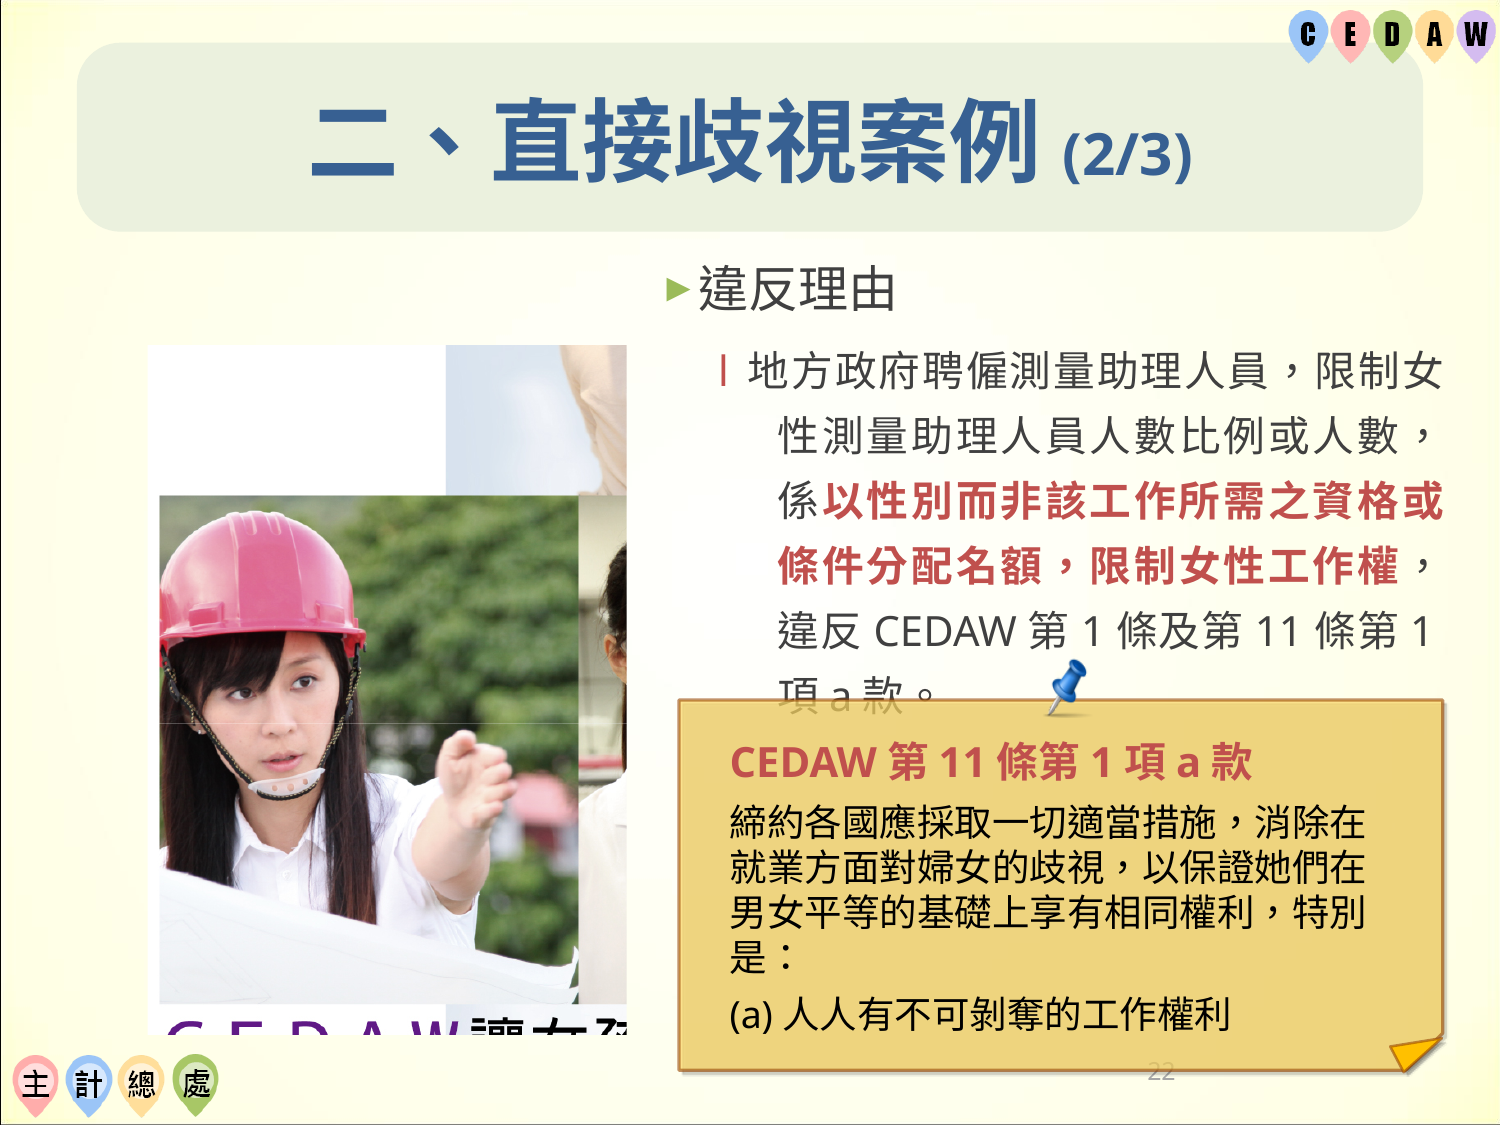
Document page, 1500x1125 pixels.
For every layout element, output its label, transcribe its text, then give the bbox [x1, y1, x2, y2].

picture [147, 345, 627, 1035]
picture [1042, 657, 1095, 718]
text_box [679, 700, 1483, 1103]
text_box CEDAW第11條第1項a款 締約各國應採取一切適當措施，消除在就業方面對婦女的歧視，以保證她們在男女平等的基礎上享有相同權利，特別是： (a)人人有不可剝奪的工作權利 [714, 728, 1412, 1047]
text_box 違反理由 地方政府聘僱測量助理人員，限制女性測量助理人員人數比例或人數，係以性別而非該工作所需之資格或條件分配名額，限制女性工作權，違反CEDAW第1條及第11條第1項a款。 [643, 231, 1459, 660]
title 二、直接歧視案例(2/3) [75, 45, 1426, 233]
